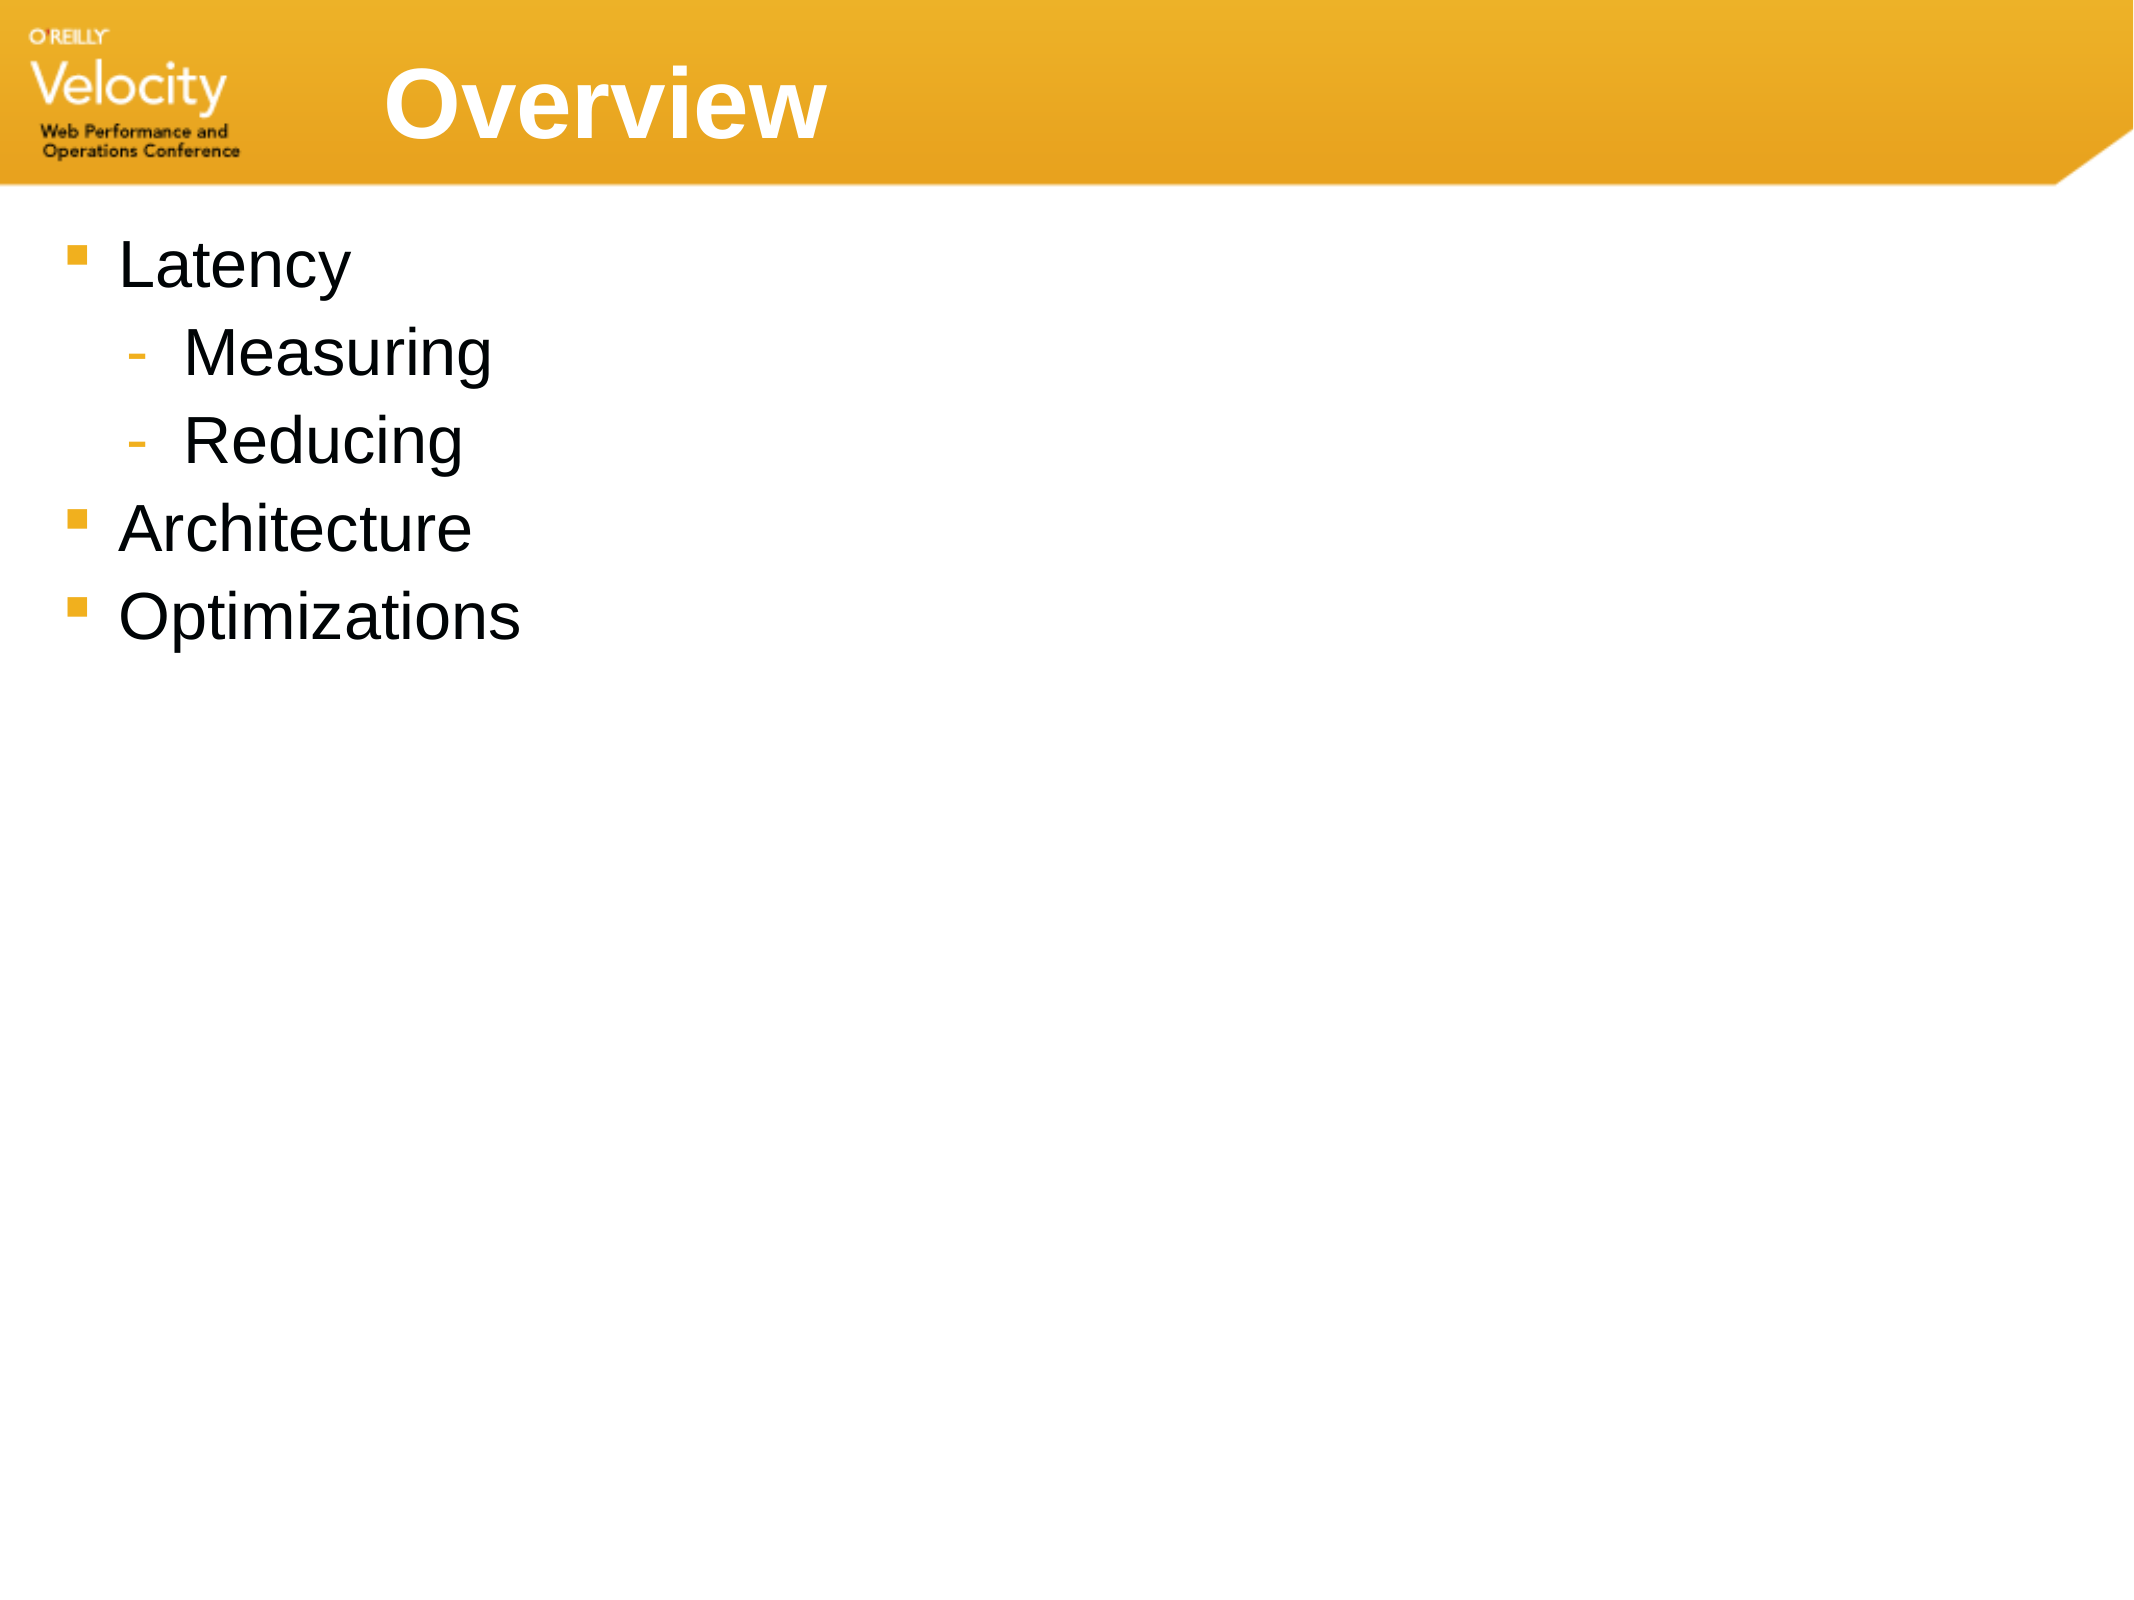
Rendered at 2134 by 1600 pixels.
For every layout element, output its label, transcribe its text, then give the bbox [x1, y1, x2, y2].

picture [0, 0, 2134, 1600]
list Latency Measuring Reducing Architecture Optimizations [47, 224, 2100, 1552]
title Overview [375, 17, 2026, 191]
